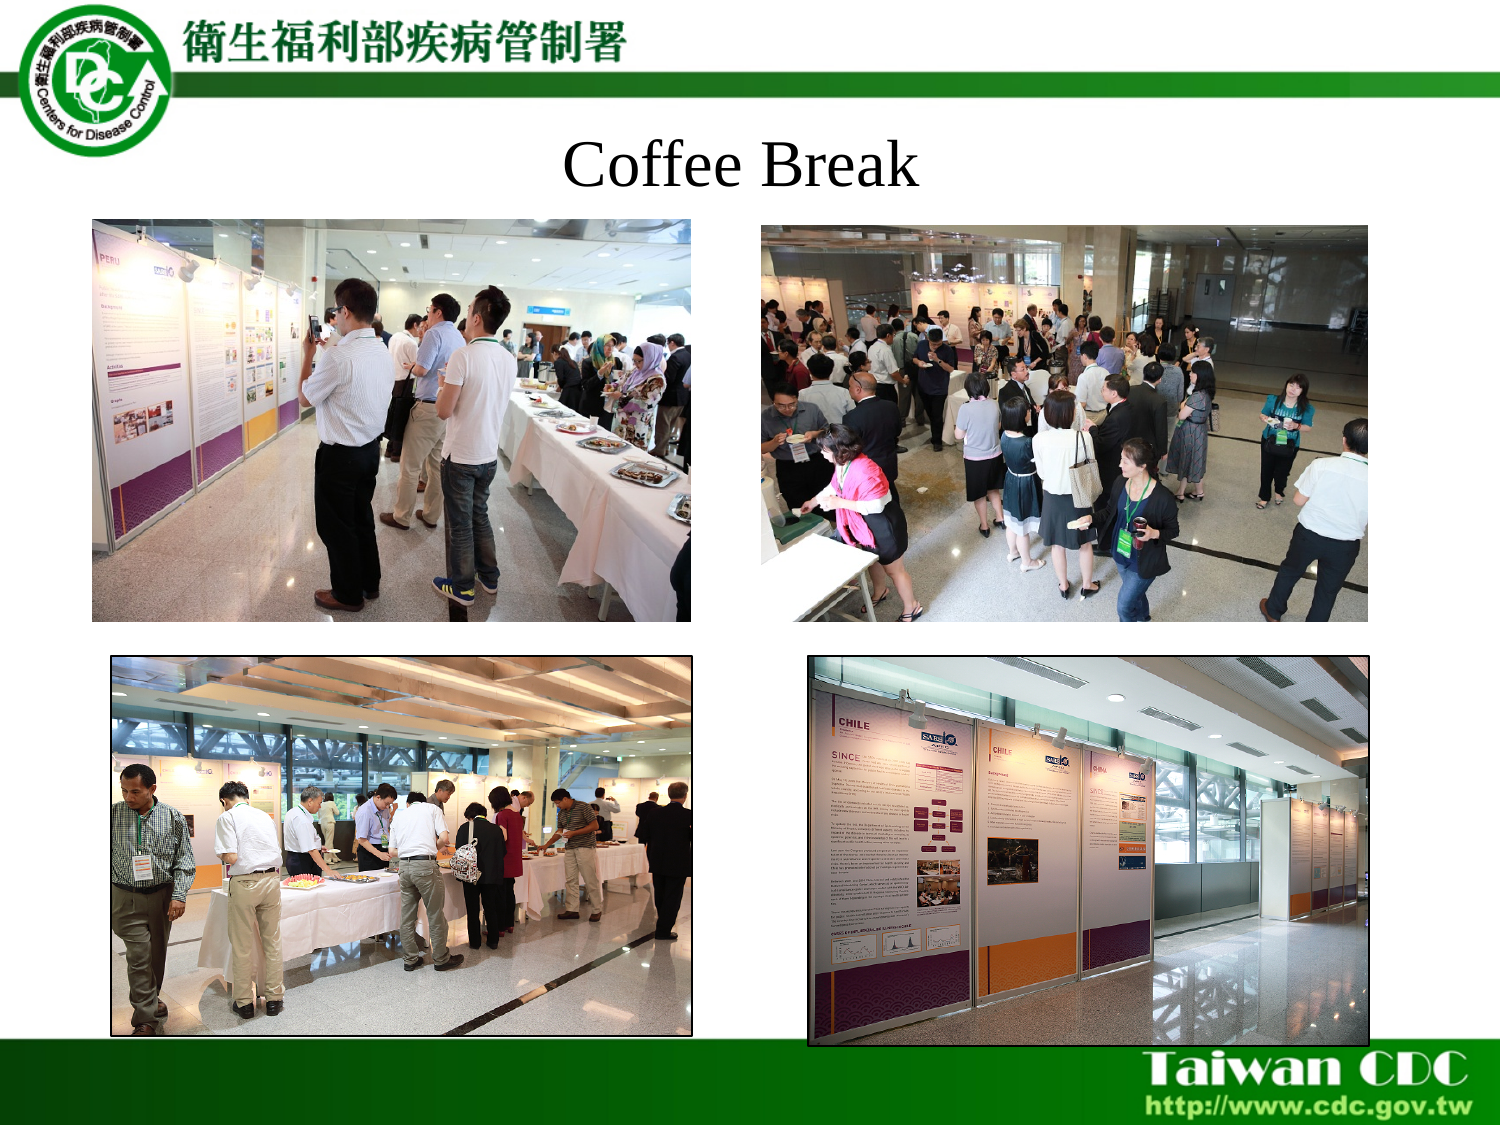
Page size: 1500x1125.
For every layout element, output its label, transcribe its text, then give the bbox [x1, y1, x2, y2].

title Coffee Break [112, 66, 1388, 254]
picture [112, 657, 691, 1035]
picture [761, 225, 1368, 622]
picture [92, 220, 691, 622]
picture [809, 657, 1368, 1045]
